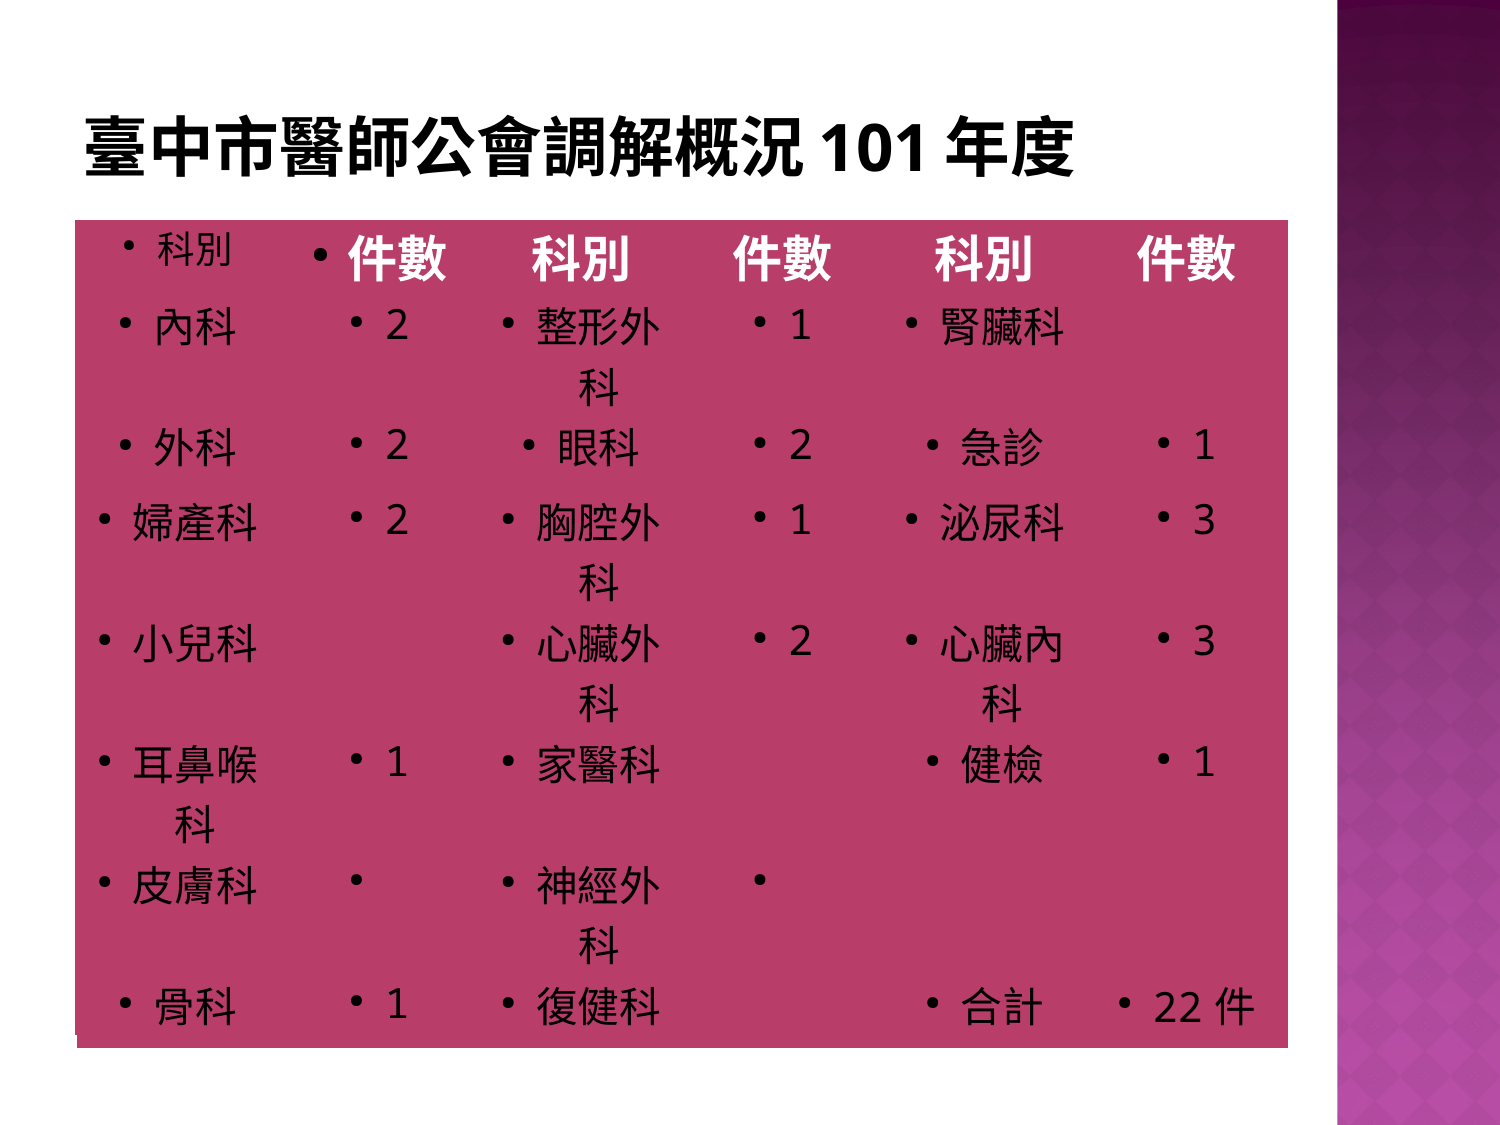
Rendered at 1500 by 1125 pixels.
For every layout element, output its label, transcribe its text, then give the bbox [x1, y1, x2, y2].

table_cell 22件 [1086, 974, 1288, 1048]
table_cell 3 [1086, 490, 1288, 611]
table_cell 家醫科 [480, 732, 682, 853]
table_cell 2 [682, 415, 884, 490]
table_cell 1 [279, 974, 480, 1048]
table_header 件數 [682, 220, 884, 294]
table_cell 眼科 [480, 415, 682, 490]
table_cell 心臟外科 [480, 611, 682, 732]
table_cell 1 [279, 732, 480, 853]
table_cell 2 [279, 415, 480, 490]
table_cell 心臟內科 [884, 611, 1086, 732]
table_cell 腎臟科 [884, 294, 1086, 415]
table_cell [279, 853, 480, 974]
table_cell [1086, 853, 1288, 974]
table_cell [884, 853, 1086, 974]
table_cell 2 [279, 294, 480, 415]
table_cell 2 [682, 611, 884, 732]
table_header 科別 [884, 220, 1086, 294]
table_cell 復健科 [480, 974, 682, 1048]
table_cell 小兒科 [77, 611, 279, 732]
table_cell 合計 [884, 974, 1086, 1048]
table_header 件數 [1086, 220, 1288, 294]
table_cell 健檢 [884, 732, 1086, 853]
title 臺中市醫師公會調解概況101年度 [75, 52, 1263, 185]
table_cell 婦產科 [77, 490, 279, 611]
table_cell 1 [1086, 415, 1288, 490]
table_header 件數 [279, 220, 480, 294]
table_cell 整形外科 [480, 294, 682, 415]
table_cell 1 [682, 490, 884, 611]
table_cell 3 [1086, 611, 1288, 732]
table_cell 神經外科 [480, 853, 682, 974]
table_cell 急診 [884, 415, 1086, 490]
table_cell 外科 [77, 415, 279, 490]
table_cell [682, 853, 884, 974]
table_cell 泌尿科 [884, 490, 1086, 611]
table_header 科別 [480, 220, 682, 294]
table_cell 2 [279, 490, 480, 611]
table_cell 骨科 [77, 974, 279, 1048]
table_cell [682, 732, 884, 853]
table_cell 耳鼻喉科 [77, 732, 279, 853]
table_cell [279, 611, 480, 732]
table_cell 皮膚科 [77, 853, 279, 974]
table_cell [1086, 294, 1288, 415]
table_cell 1 [1086, 732, 1288, 853]
table_cell [682, 974, 884, 1048]
table_header 科別 [77, 220, 279, 294]
table_cell 胸腔外科 [480, 490, 682, 611]
table_cell 1 [682, 294, 884, 415]
table_cell 內科 [77, 294, 279, 415]
